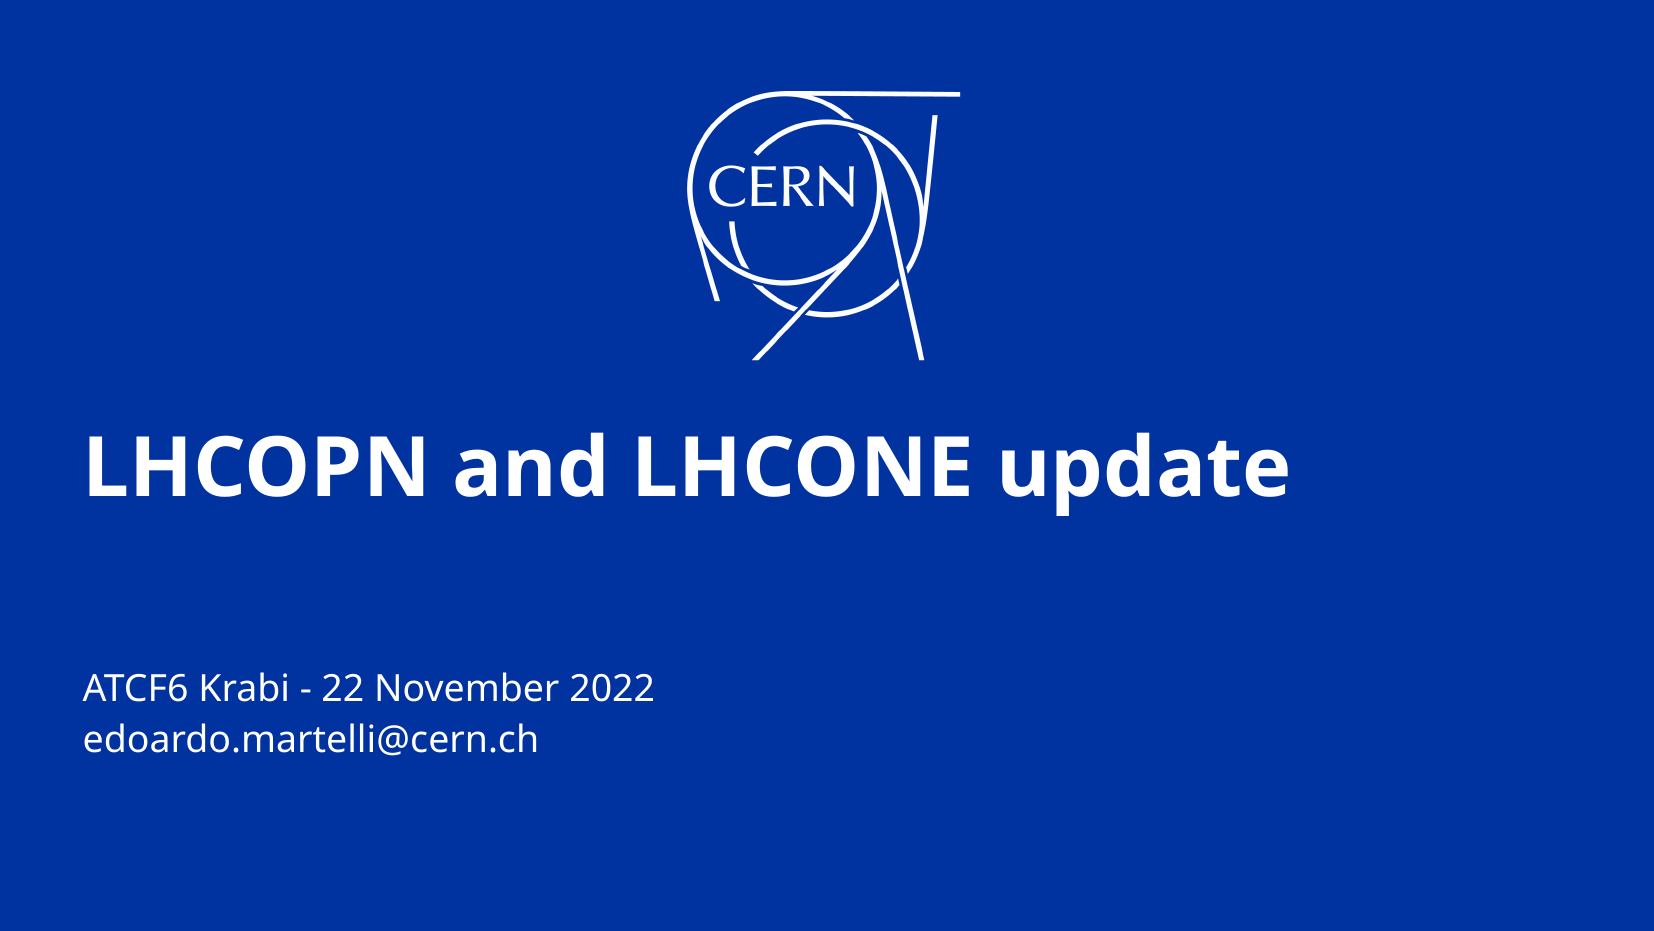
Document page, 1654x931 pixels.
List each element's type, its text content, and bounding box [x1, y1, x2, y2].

title LHCOPN and LHCONE update [82, 407, 1571, 618]
picture [679, 82, 971, 372]
list ATCF6 Krabi - 22 November 2022 edoardo.martelli@cern.ch [82, 661, 1571, 898]
